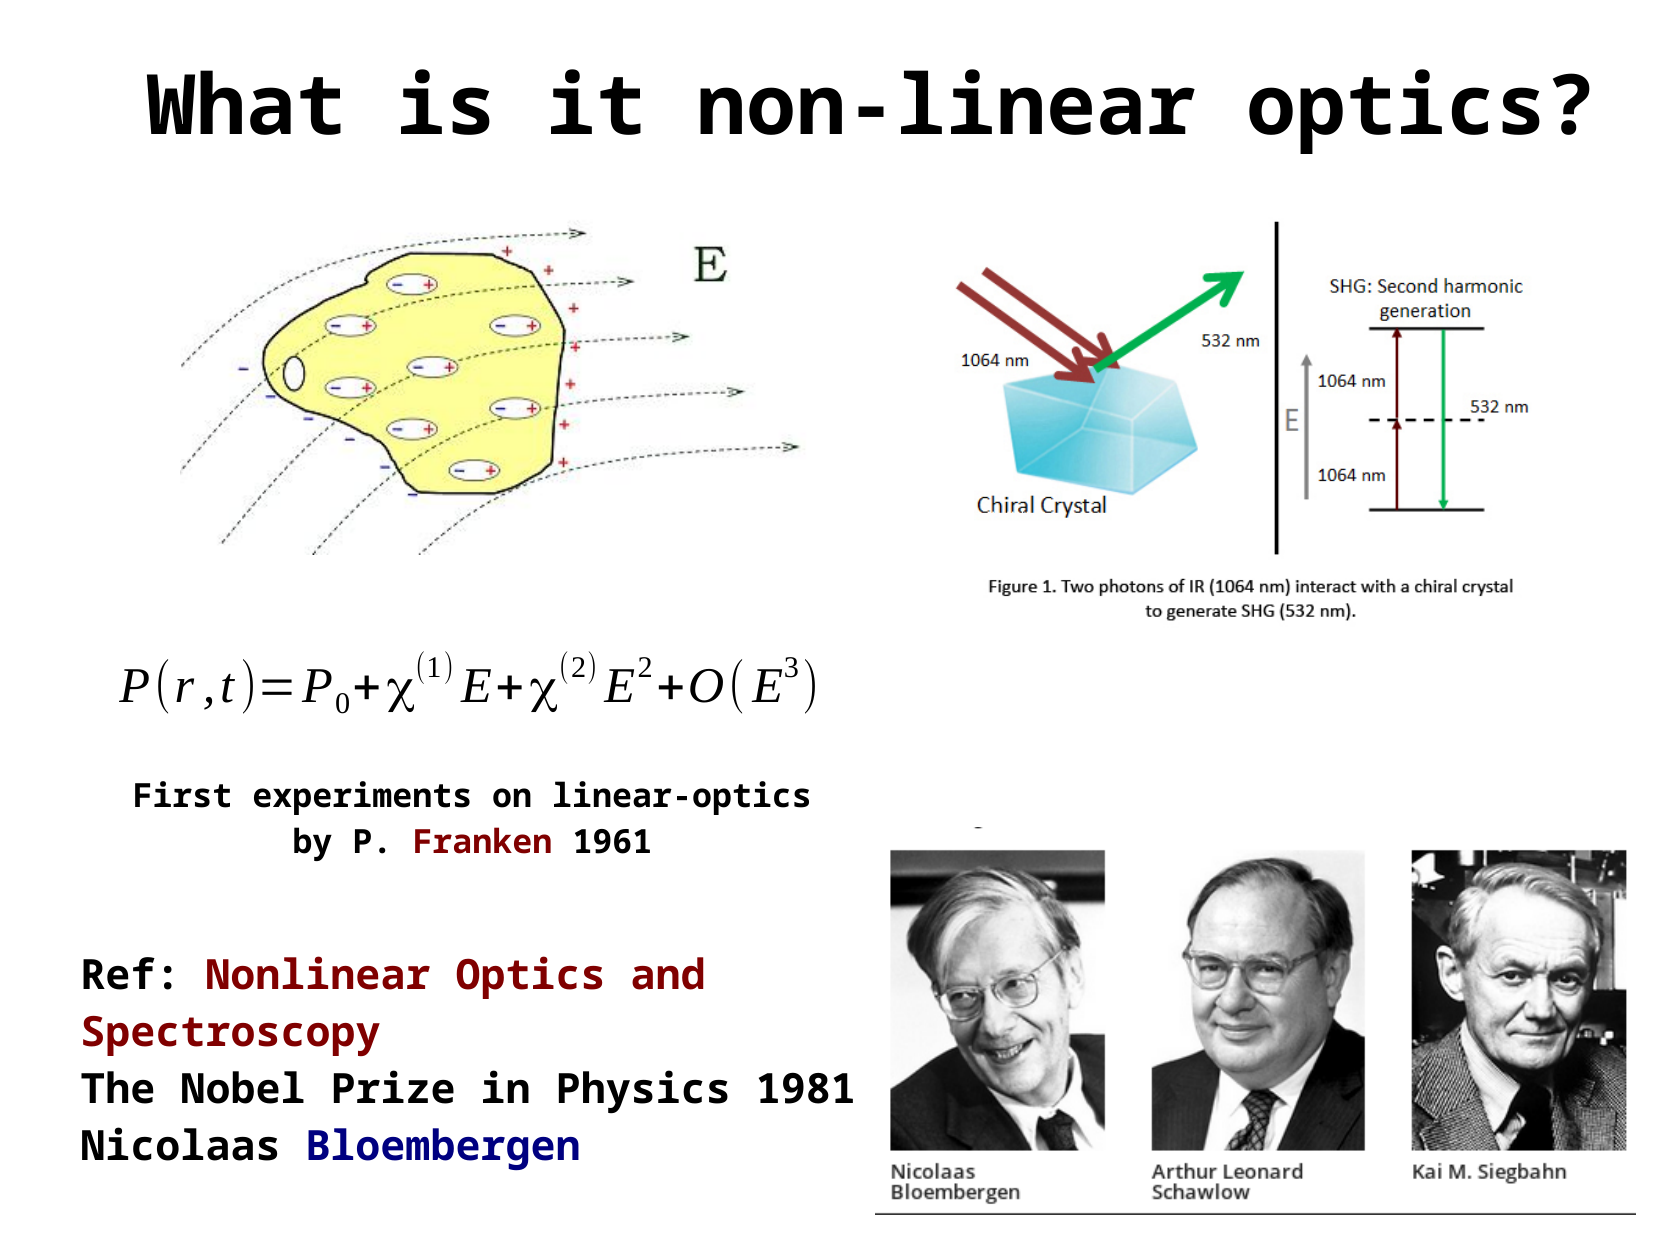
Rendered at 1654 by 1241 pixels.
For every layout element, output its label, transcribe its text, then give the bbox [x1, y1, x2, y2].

text_box Ref: Nonlinear Optics and Spectroscopy The Nobel Prize in Physics 1981 Nicolaas Bloembergen [45, 961, 873, 1156]
text_box First experiments on linear-optics by P. Franken 1961 [105, 765, 841, 865]
chart [110, 649, 826, 721]
title What is it non-linear optics? [86, 53, 1621, 151]
picture [945, 217, 1546, 646]
picture [875, 827, 1636, 1216]
picture [180, 208, 807, 556]
